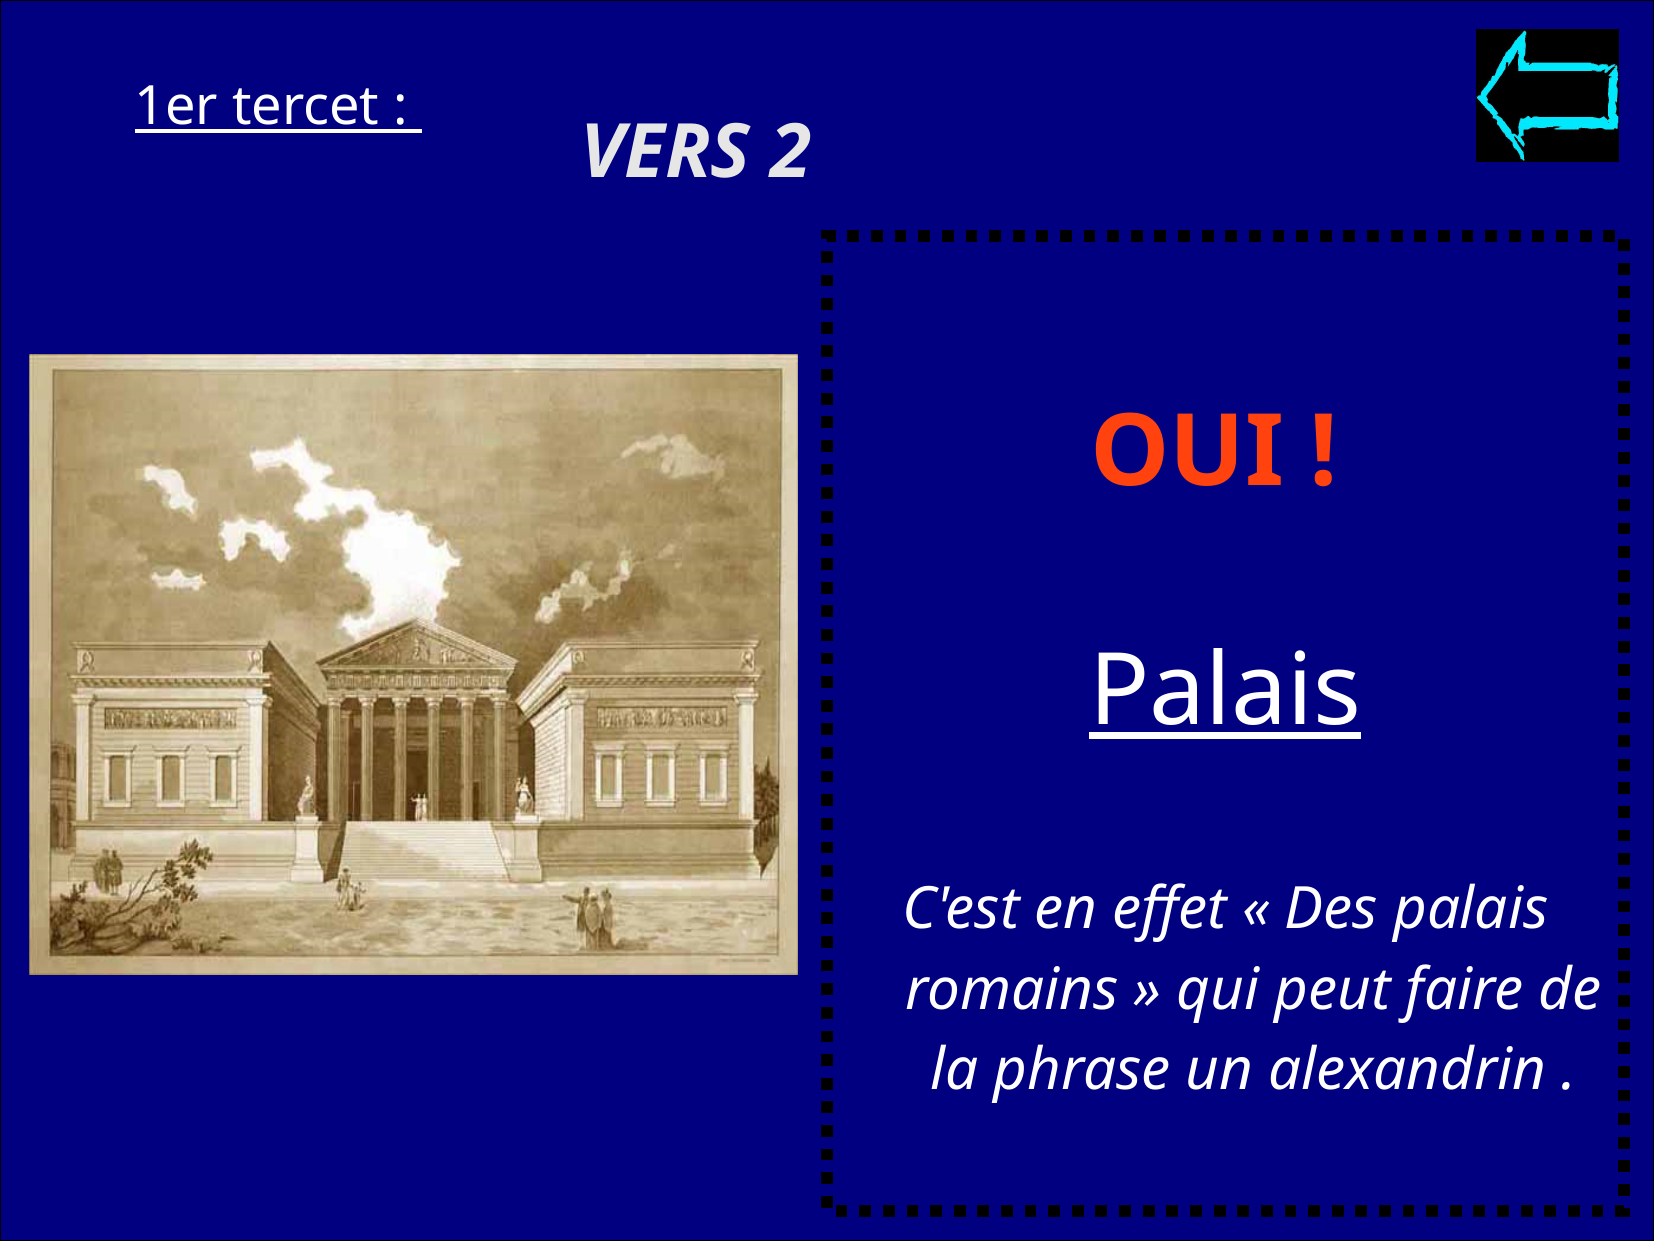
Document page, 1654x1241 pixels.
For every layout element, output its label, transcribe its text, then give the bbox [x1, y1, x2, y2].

picture [1476, 29, 1619, 162]
list OUI ! Palais C'est en effet « Des palais romains » qui peut faire de la phrase un alexandrin . [826, 236, 1625, 1211]
text_box VERS 2 [535, 45, 857, 148]
text_box 1er tercet : [88, 59, 469, 151]
picture [29, 354, 798, 975]
text_box [0, 0, 1654, 1241]
